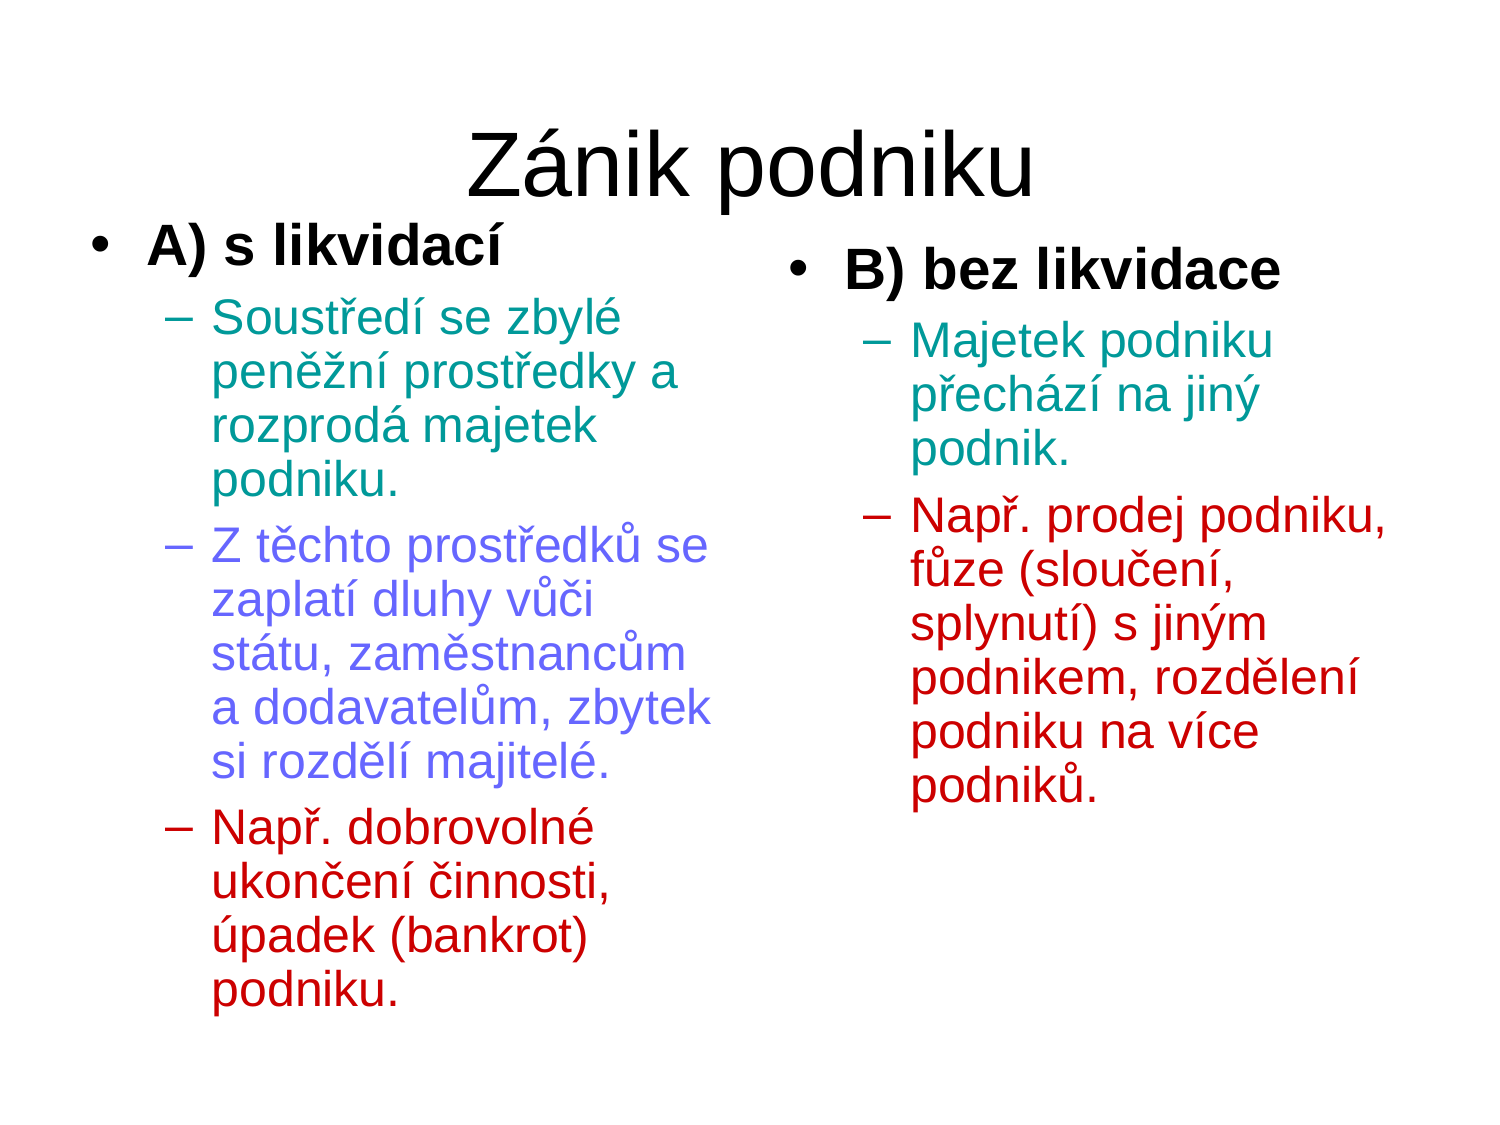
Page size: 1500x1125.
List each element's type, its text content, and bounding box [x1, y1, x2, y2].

list A) s likvidací Soustředí se zbylé peněžní prostředky a rozprodá majetek podniku. Z těchto prostředků se zaplatí dluhy vůči státu, zaměstnancům a dodavatelům, zbytek si rozdělí majitelé. Např. dobrovolné ukončení činnosti, úpadek (bankrot) podniku. [75, 207, 738, 1071]
list B) bez likvidace Majetek podniku přechází na jiný podnik. Např. prodej podniku, fůze (sloučení, splynutí) s jiným podnikem, rozdělení podniku na více podniků. [773, 231, 1437, 870]
title Zánik podniku [76, 66, 1427, 254]
